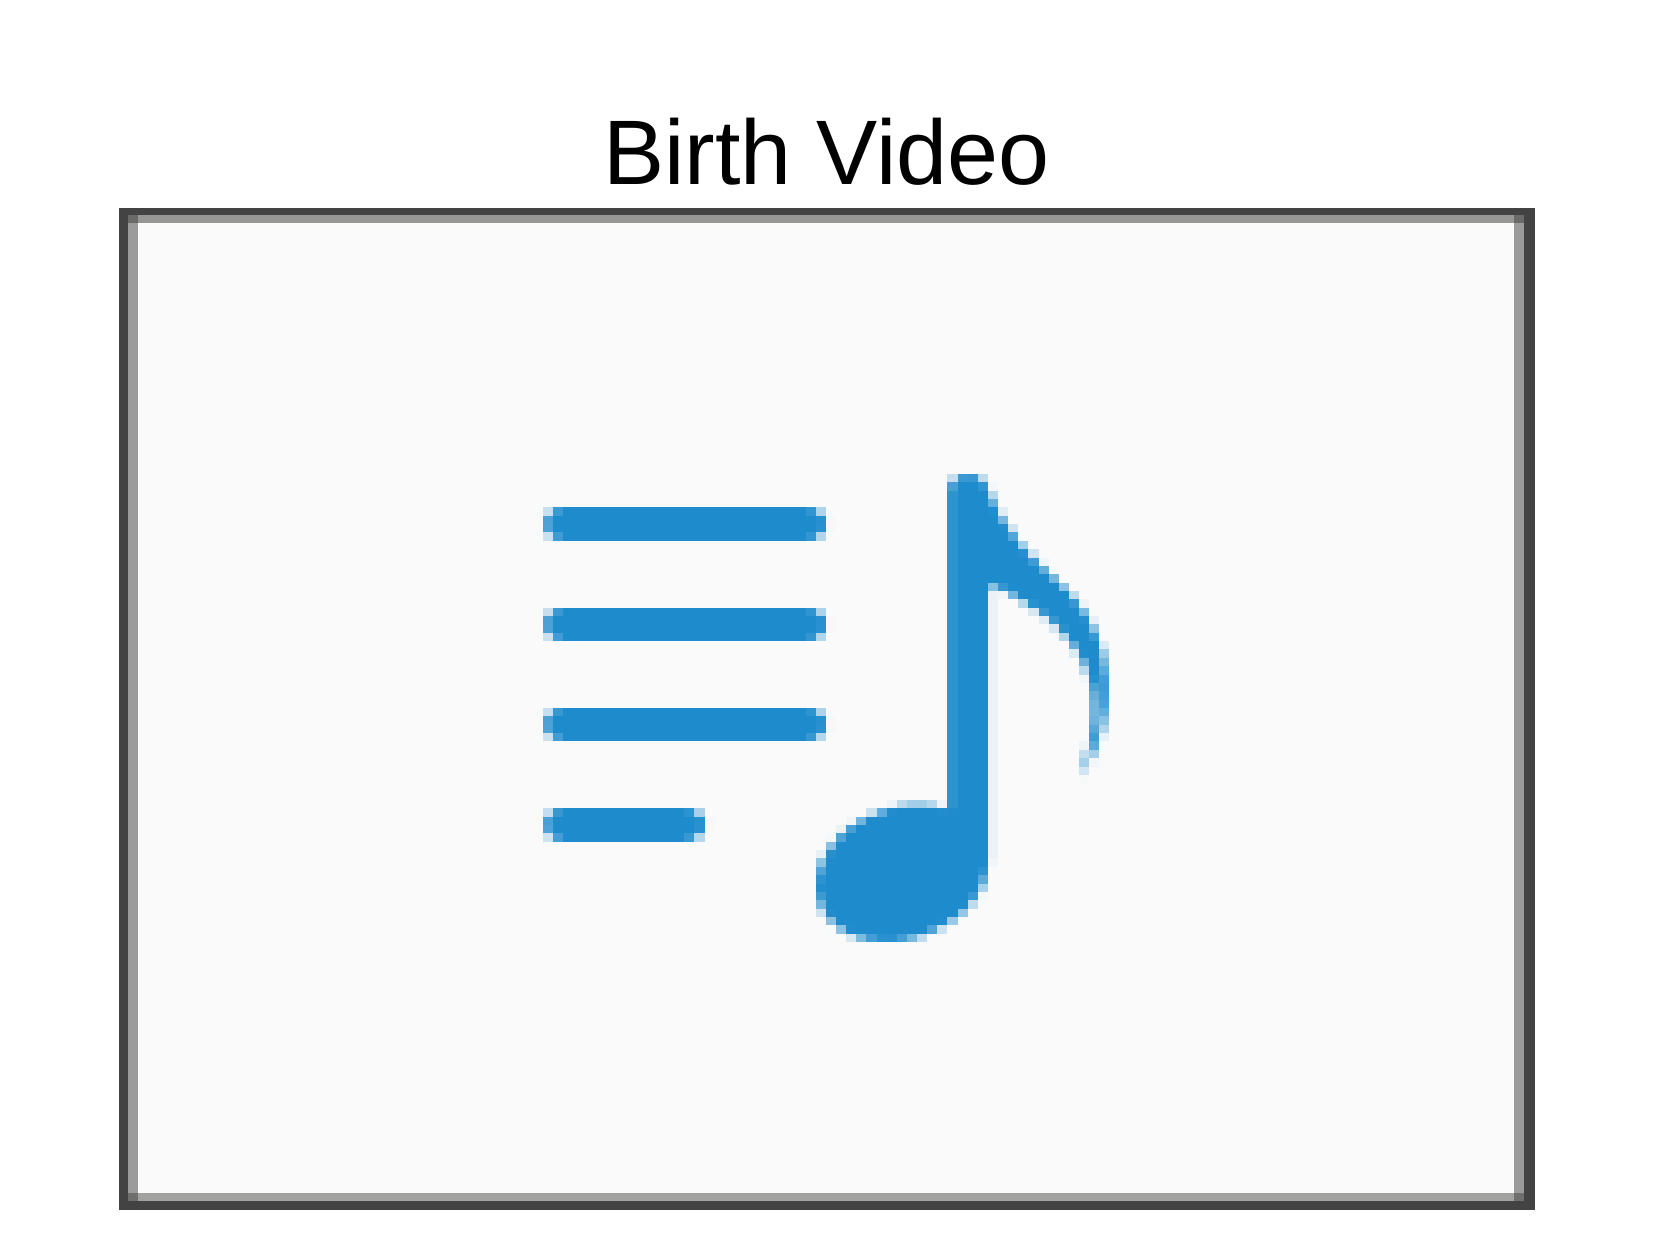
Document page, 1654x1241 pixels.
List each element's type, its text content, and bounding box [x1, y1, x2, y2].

text_box [118, 206, 1536, 1211]
title Birth Video [82, 49, 1571, 257]
